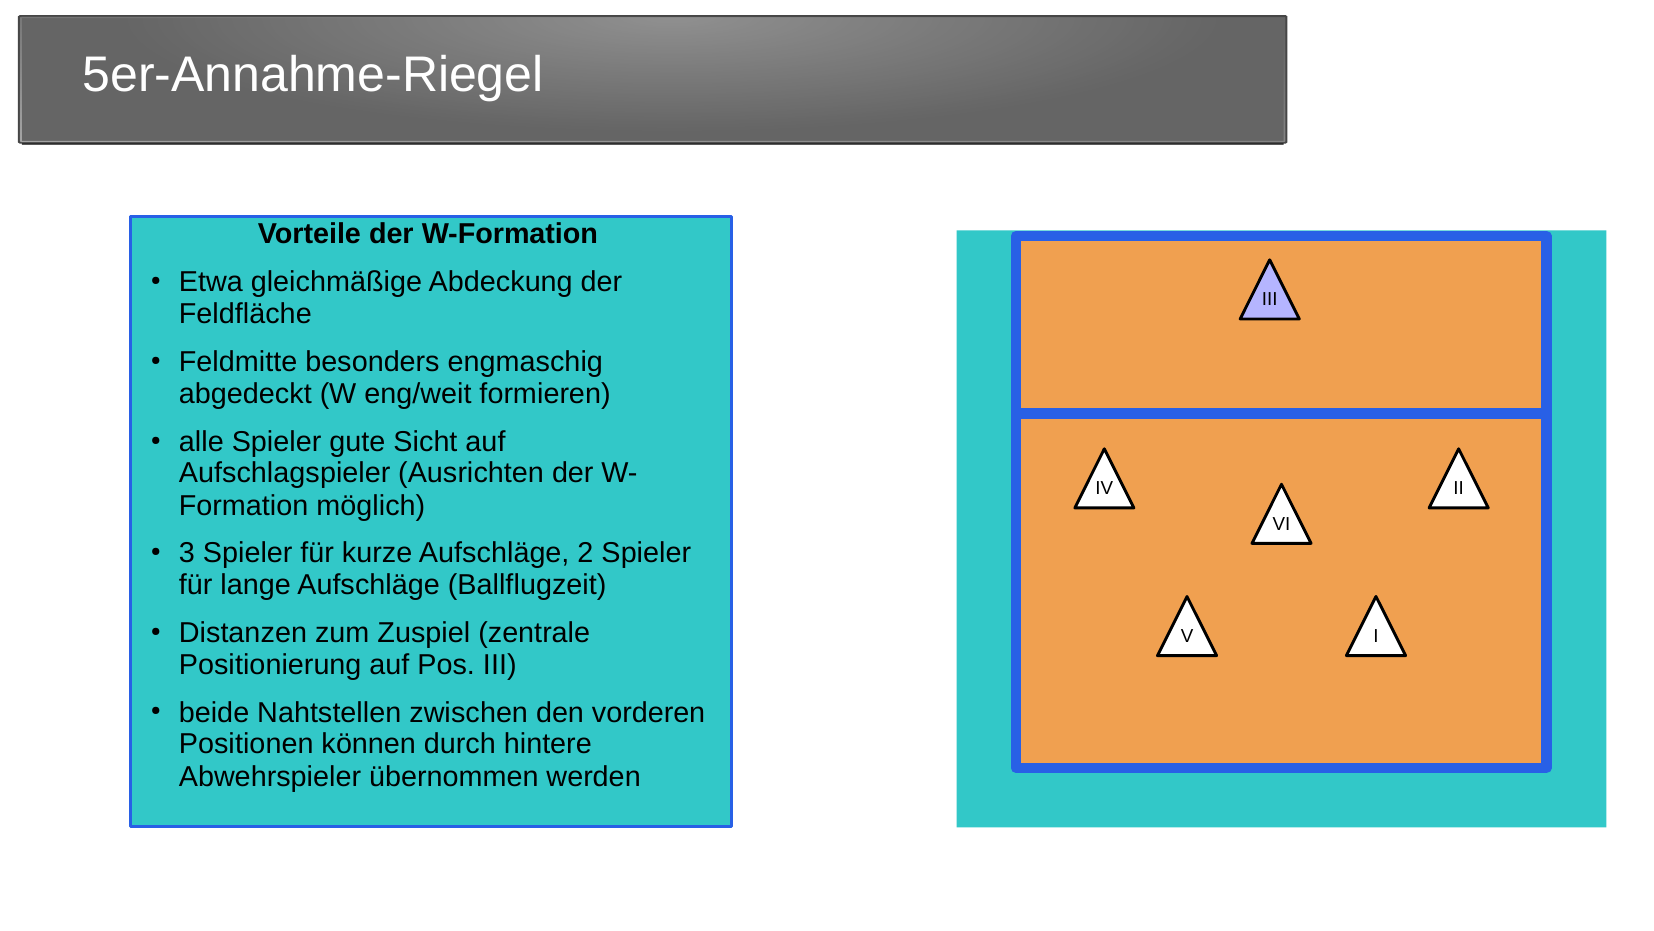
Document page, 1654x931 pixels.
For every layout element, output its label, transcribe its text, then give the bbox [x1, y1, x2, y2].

text_box I [1346, 596, 1406, 656]
text_box III [1240, 259, 1300, 319]
text_box V [1157, 596, 1217, 656]
text_box II [1429, 448, 1489, 508]
list Vorteile der W-Formation Etwa gleichmäßige Abdeckung der Feldfläche Feldmitte besonders engmaschig abgedeckt (W eng/weit formieren) alle Spieler gute Sicht auf Aufschlagspieler (Ausrichten der W-Formation möglich) 3 Spieler für kurze Aufschläge, 2 Spieler für lange Aufschläge (Ballflugzeit) Distanzen zum Zuspiel (zentrale Positionierung auf Pos. III) beide Nahtstellen zwischen den vorderen Positionen können durch hintere Abwehrspieler übernommen werden [130, 216, 732, 827]
title 5er-Annahme-Riegel [82, 29, 1235, 119]
text_box VI [1251, 484, 1312, 544]
text_box IV [1074, 448, 1134, 508]
